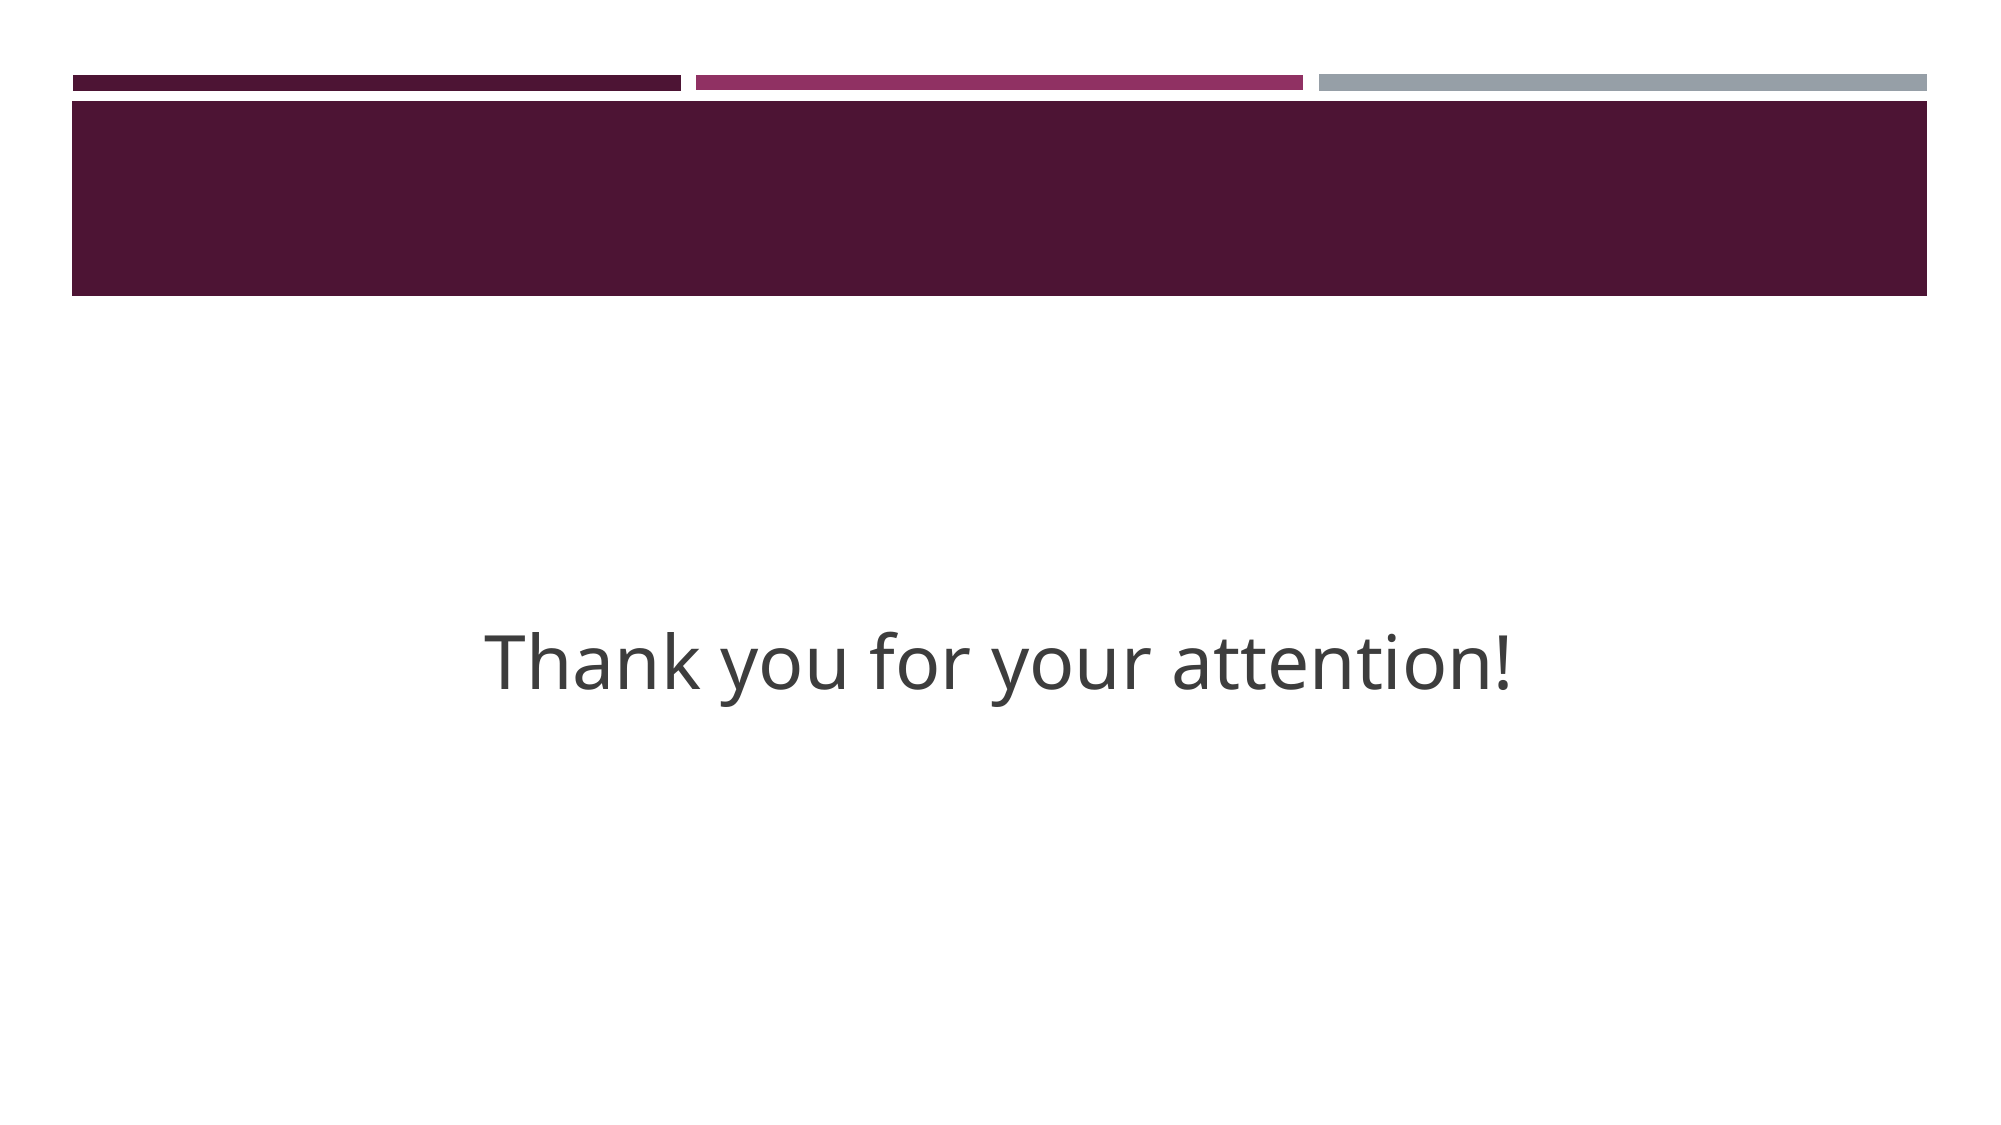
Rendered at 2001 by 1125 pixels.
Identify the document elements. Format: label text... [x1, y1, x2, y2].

list Thank you for your attention! [95, 357, 1905, 962]
